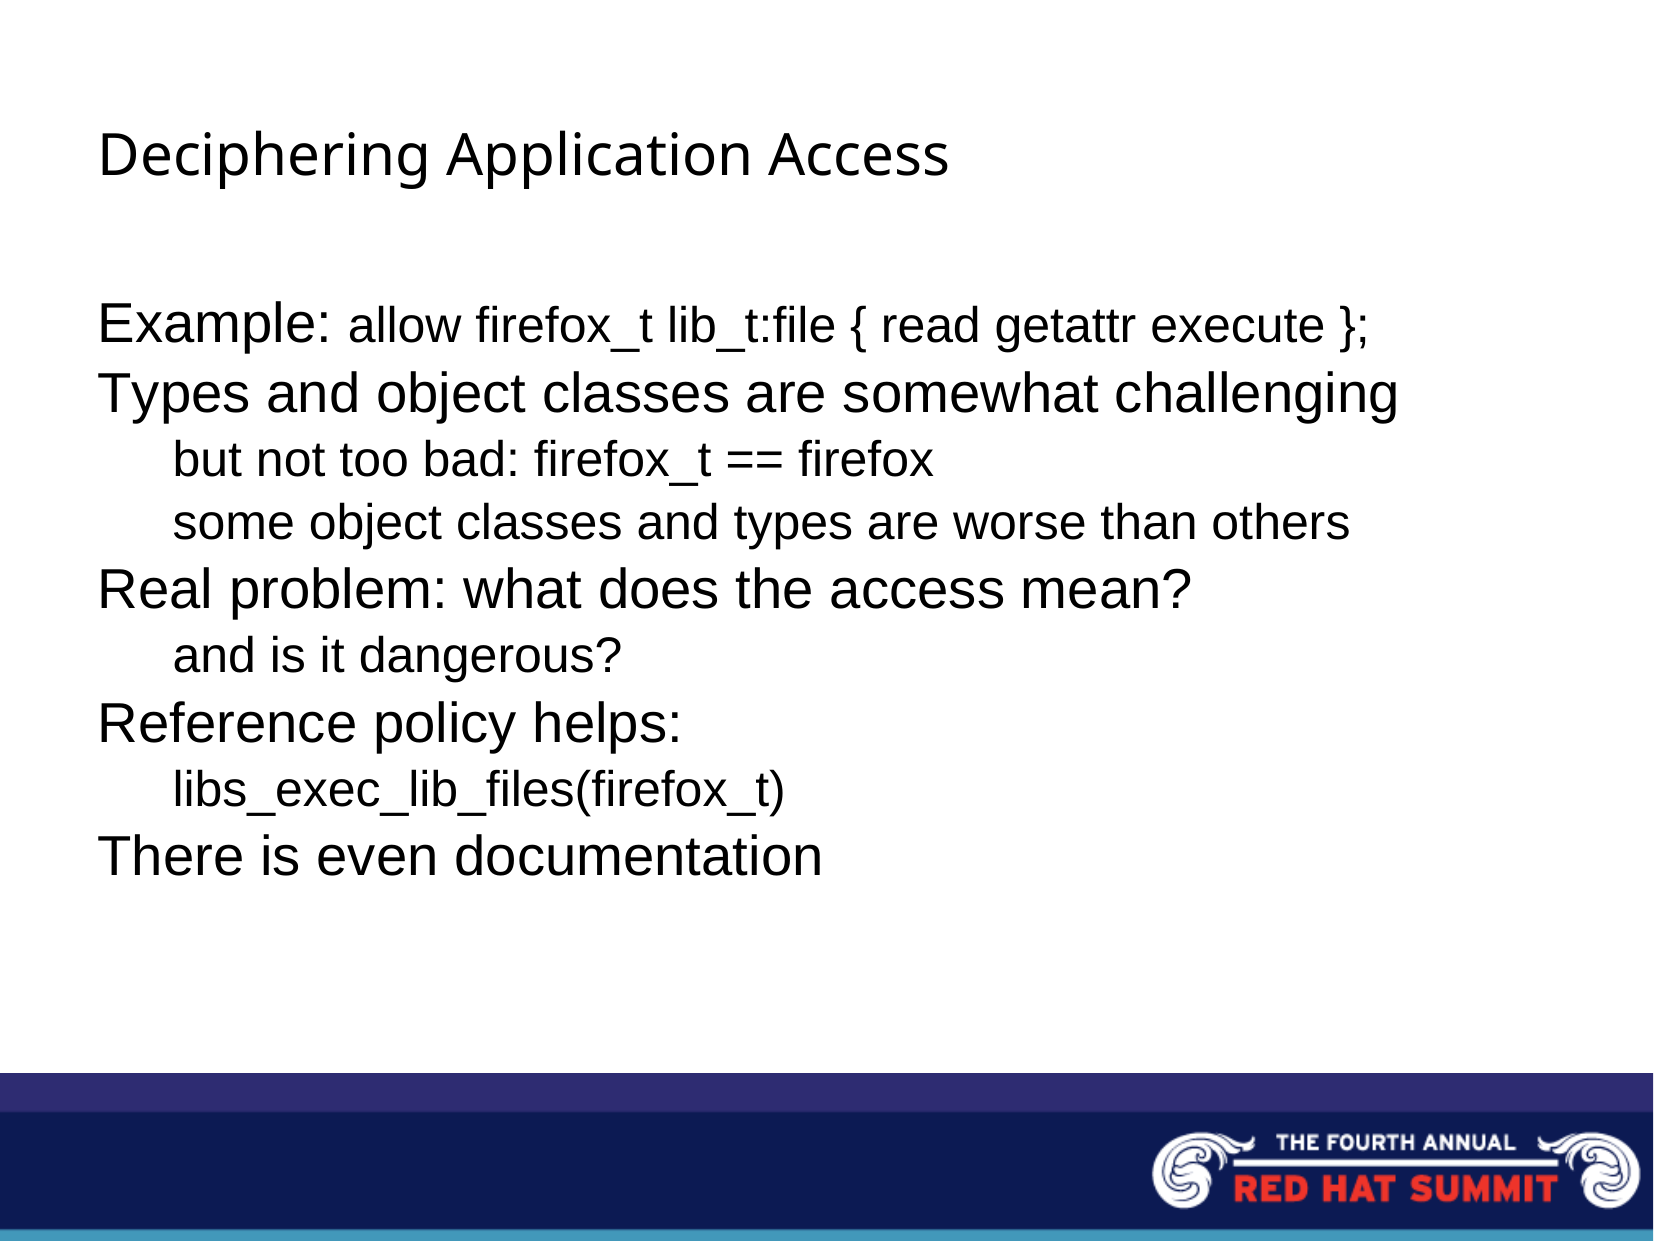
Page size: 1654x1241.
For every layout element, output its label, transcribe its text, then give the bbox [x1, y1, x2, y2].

picture [0, 1073, 1654, 1241]
list Example: allow firefox_t lib_t:file { read getattr execute }; Types and object classes are somewhat challenging but not too bad: firefox_t == firefox some object classes and types are worse than others Real problem: what does the access mean? and is it dangerous? Reference policy helps: libs_exec_lib_files(firefox_t) There is even documentation [82, 289, 1571, 1167]
title Deciphering Application Access [82, 26, 1571, 280]
